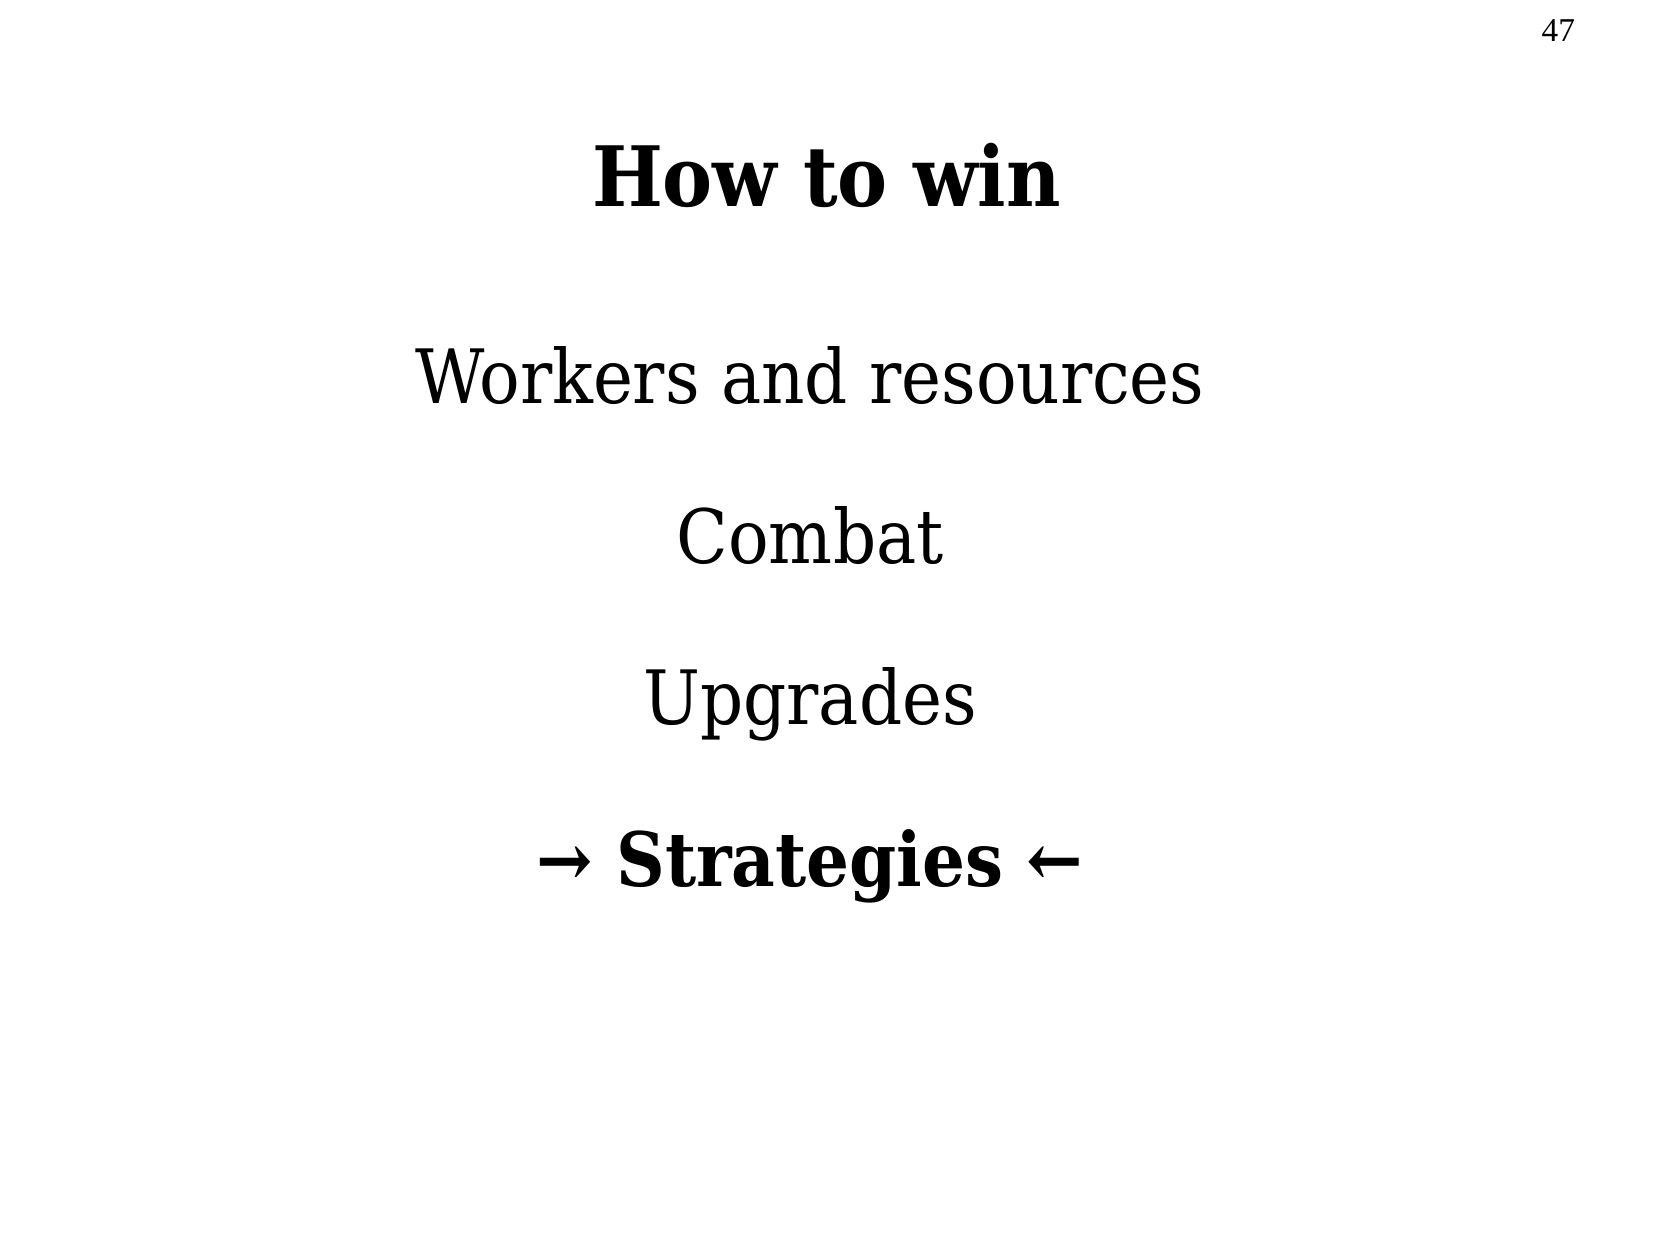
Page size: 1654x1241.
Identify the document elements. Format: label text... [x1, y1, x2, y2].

title How to win [82, 49, 1571, 257]
list Workers and resources Combat Upgrades → Strategies ← [82, 290, 1538, 1010]
